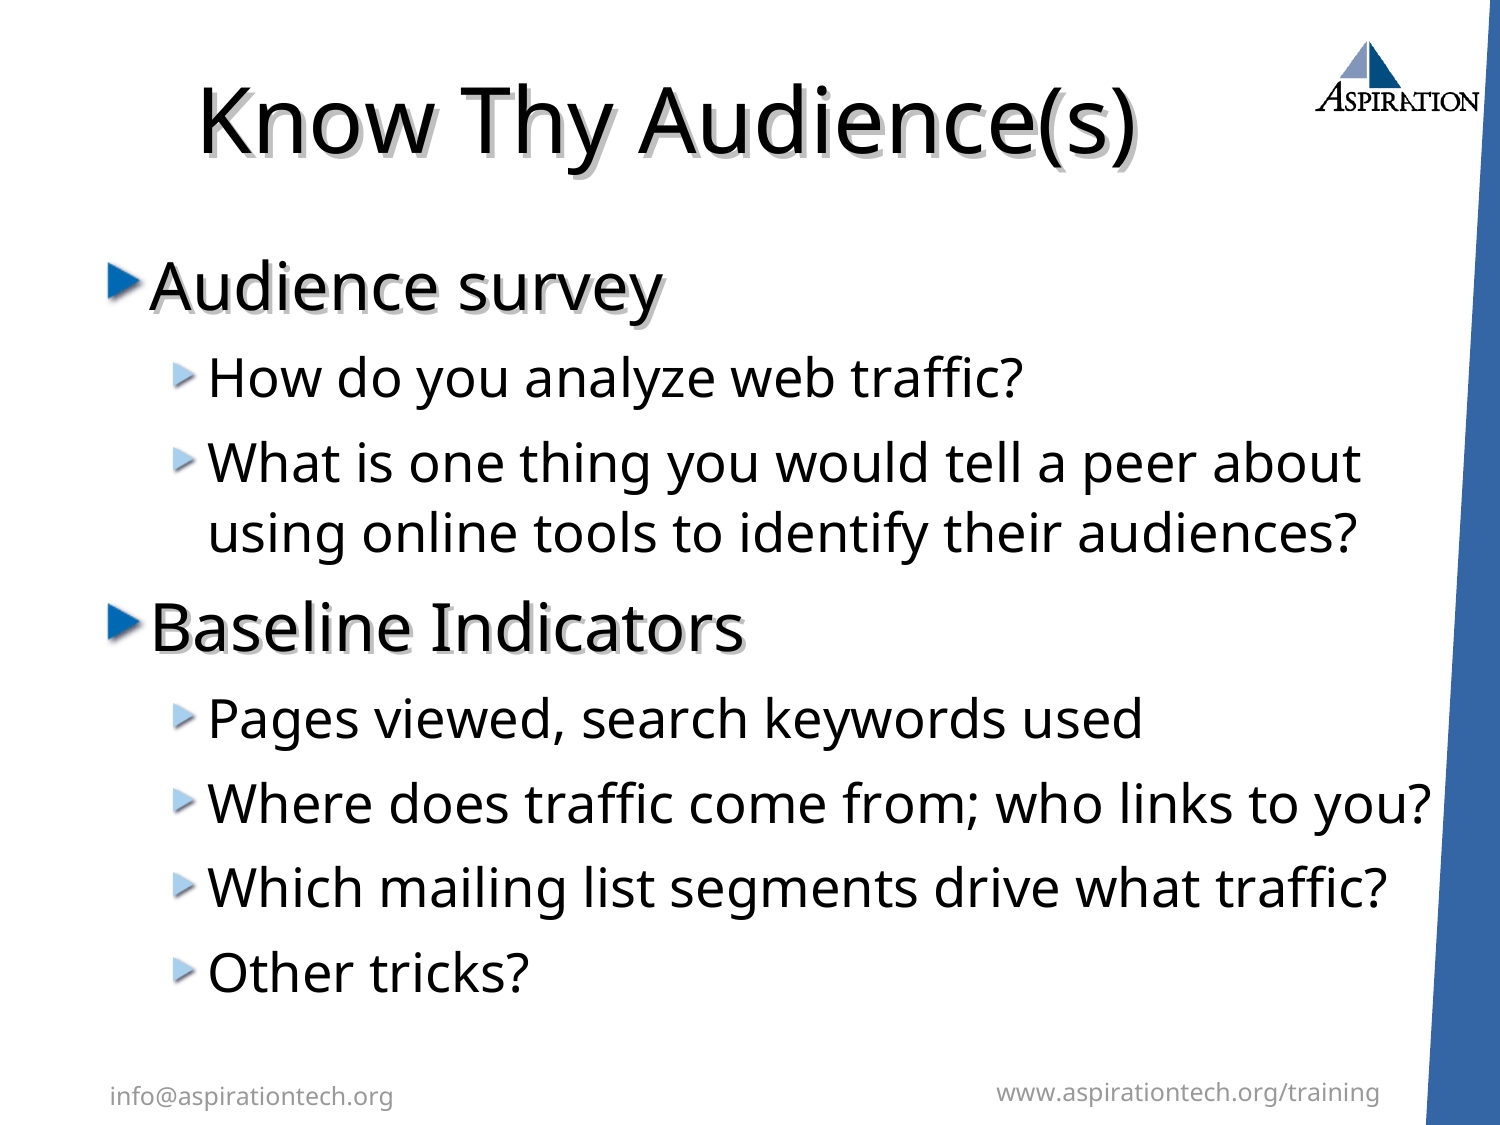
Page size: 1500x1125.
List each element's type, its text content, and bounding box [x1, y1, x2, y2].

title Know Thy Audience(s) [49, 19, 1284, 206]
picture [1315, 41, 1480, 120]
list Audience survey How do you analyze web traffic? What is one thing you would tell a peer about using online tools to identify their audiences? Baseline Indicators Pages viewed, search keywords used Where does traffic come from; who links to you? Which mailing list segments drive what traffic? Other tricks? [49, 238, 1447, 1004]
